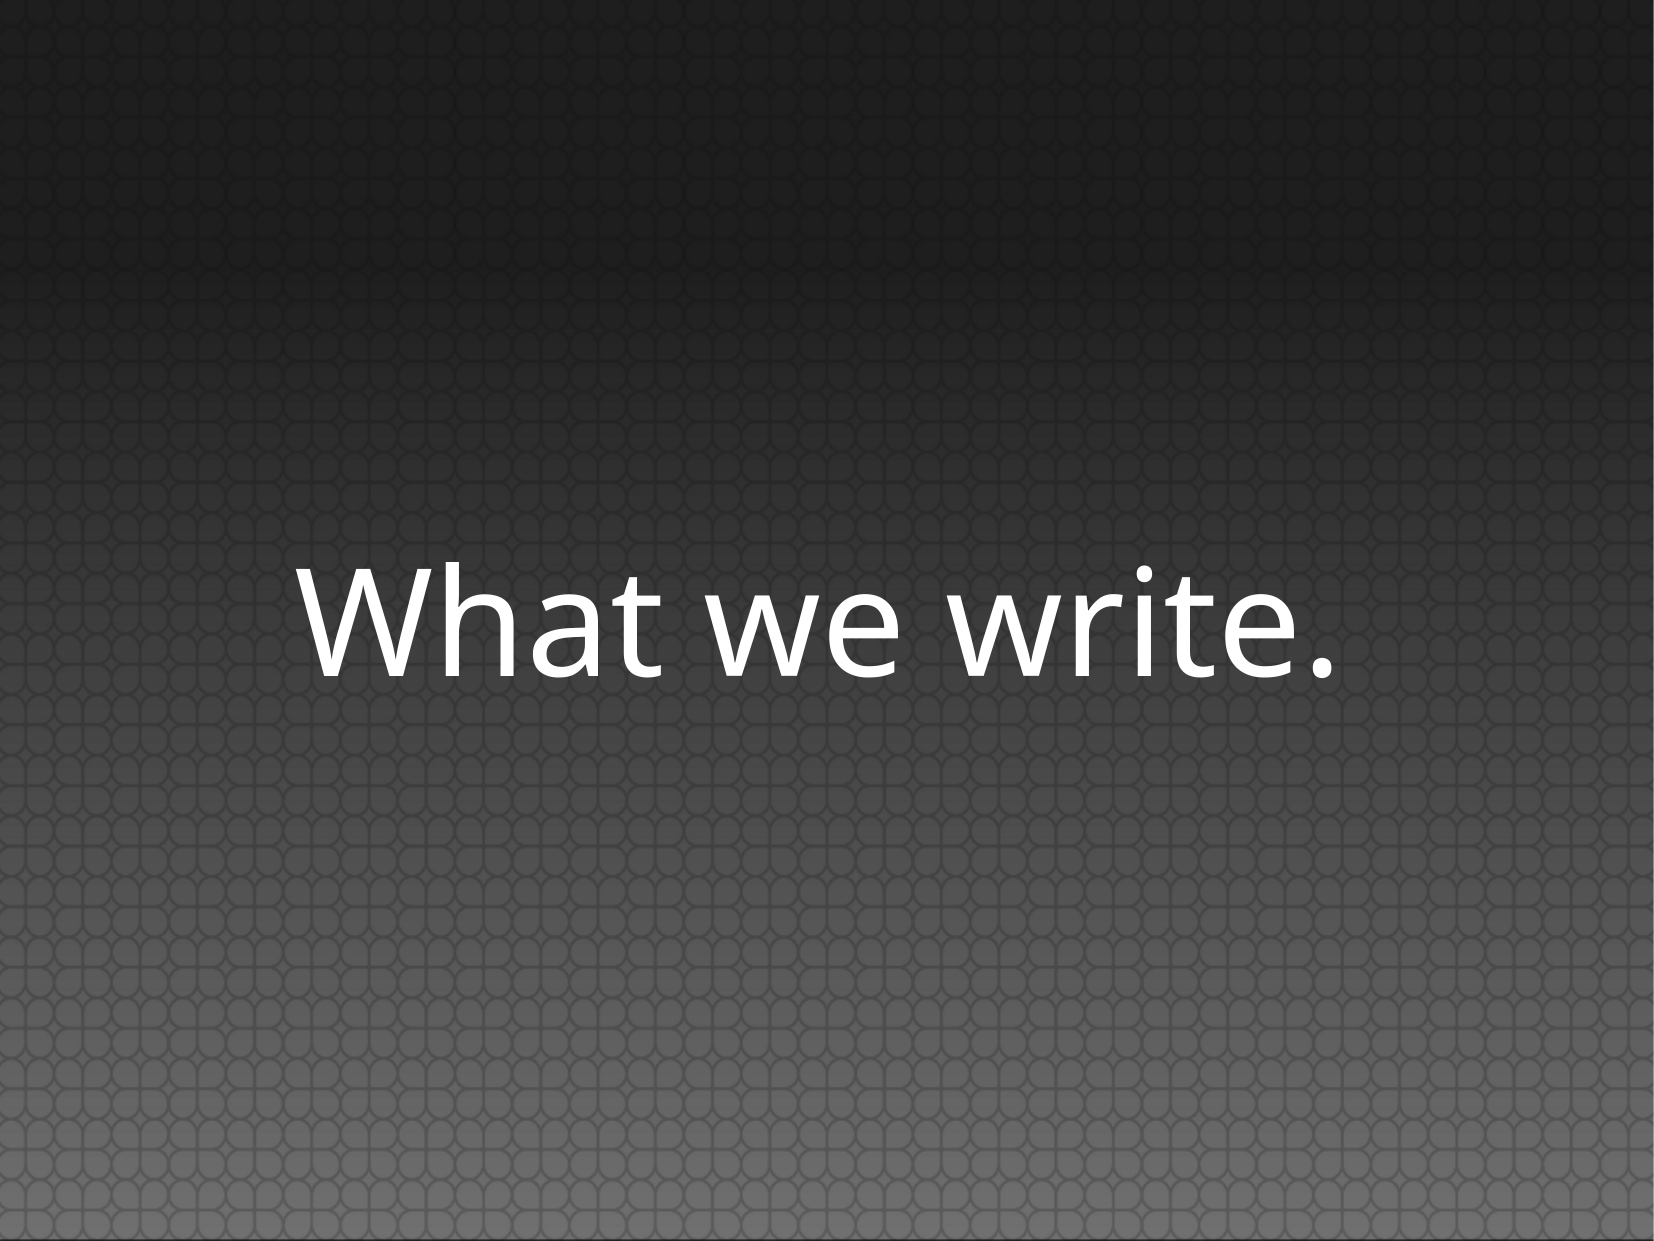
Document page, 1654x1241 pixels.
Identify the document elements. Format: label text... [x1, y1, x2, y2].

title What we write. [75, 525, 1564, 713]
picture [0, 0, 1654, 1241]
